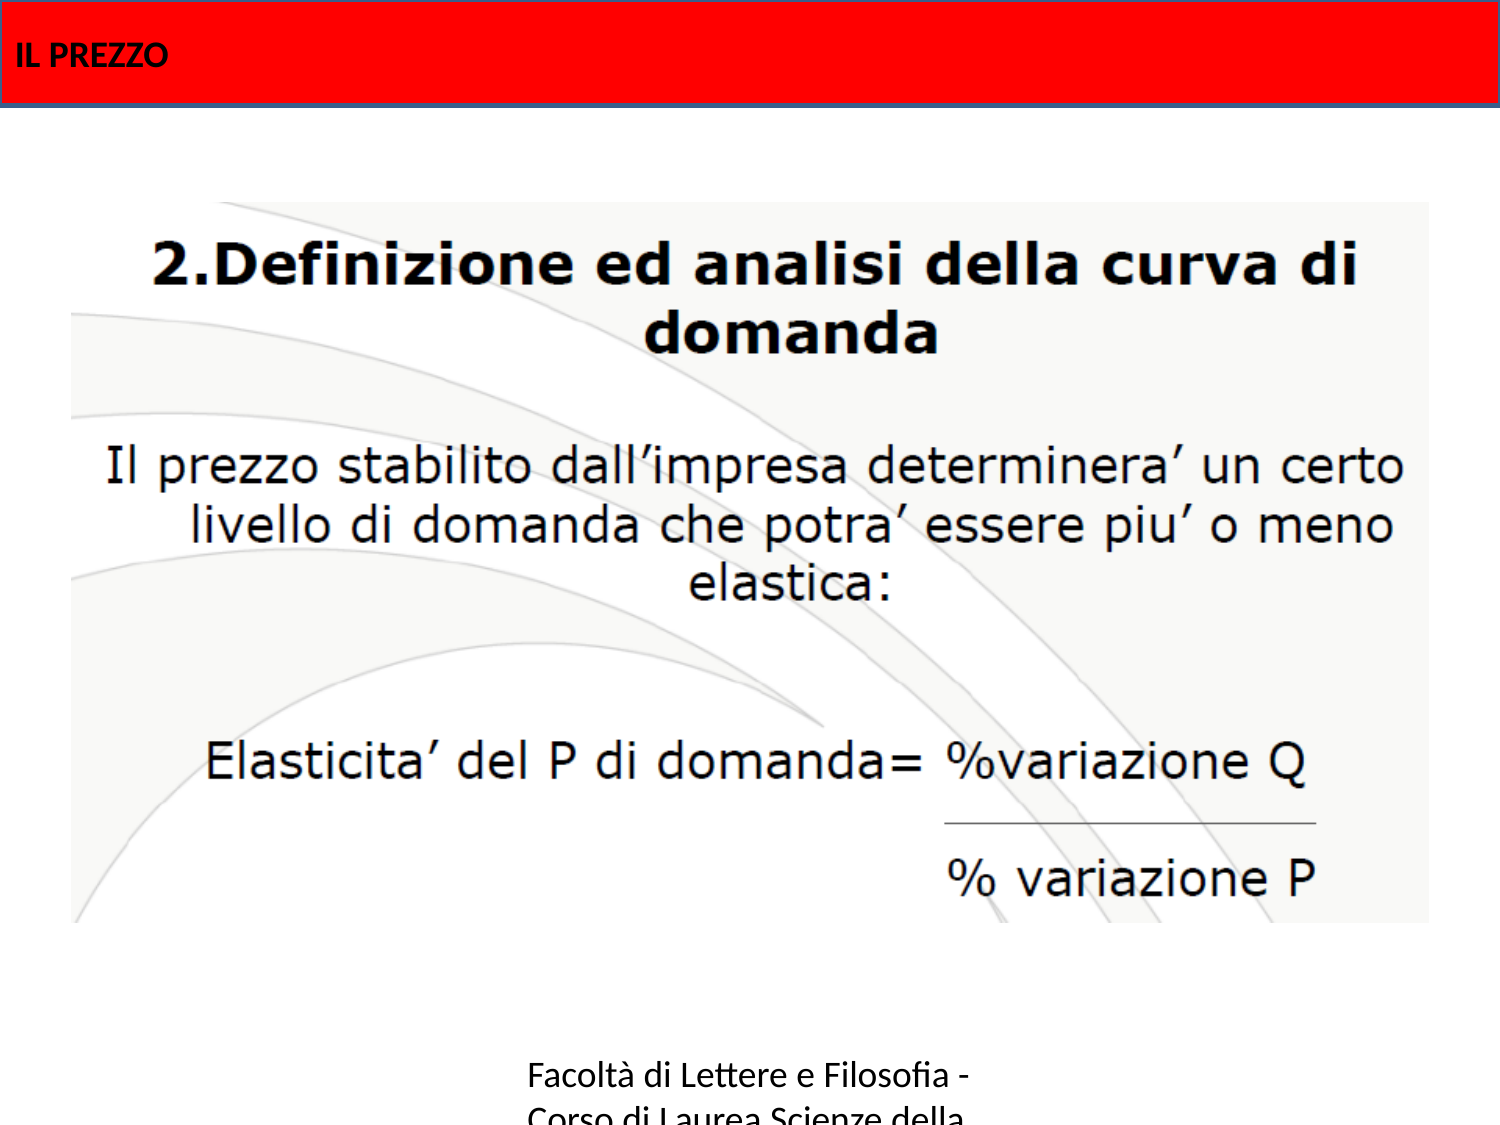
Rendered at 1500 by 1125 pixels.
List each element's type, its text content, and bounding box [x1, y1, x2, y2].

text_box IL PREZZO [0, 0, 1500, 106]
picture [71, 202, 1429, 923]
footer Facoltà di Lettere e Filosofia - Corso di Laurea Scienze della Comunicazione – Economia e Gestione dell’impresa Gianluca Gariuolo [512, 1042, 988, 1103]
